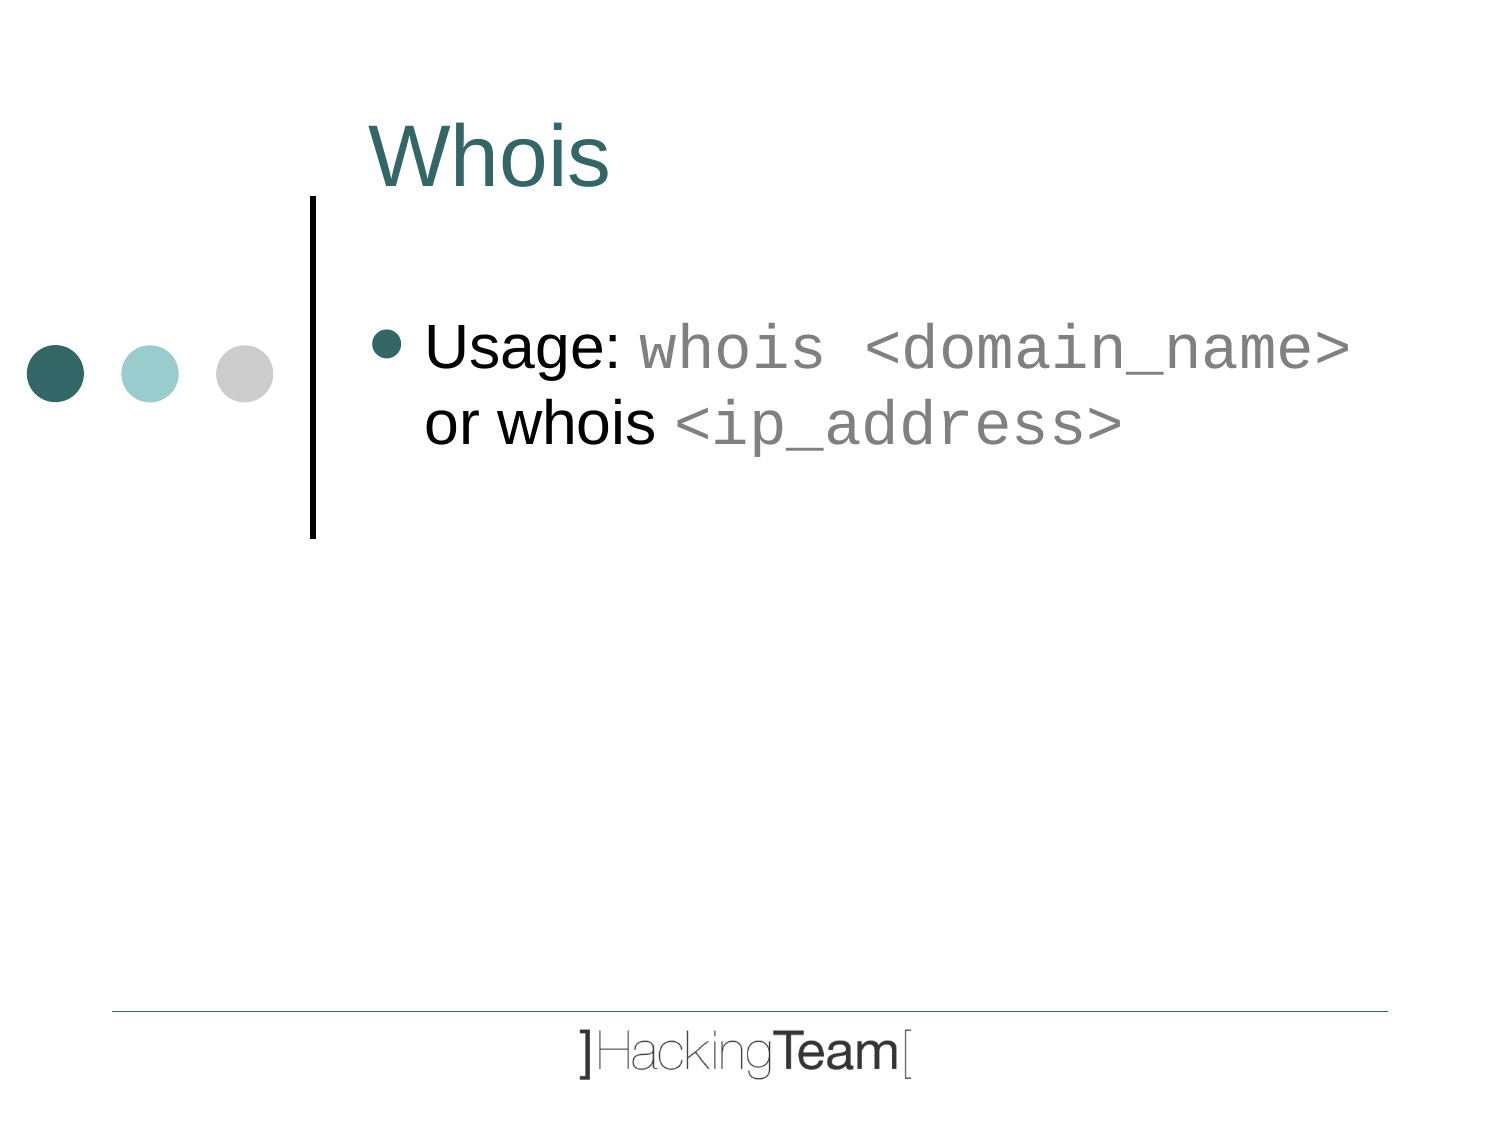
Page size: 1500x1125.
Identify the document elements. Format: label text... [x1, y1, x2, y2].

picture [574, 1041, 916, 1084]
list Usage: whois <domain_name> or whois <ip_address> [249, 312, 1401, 1041]
title Whois [249, 38, 1401, 275]
